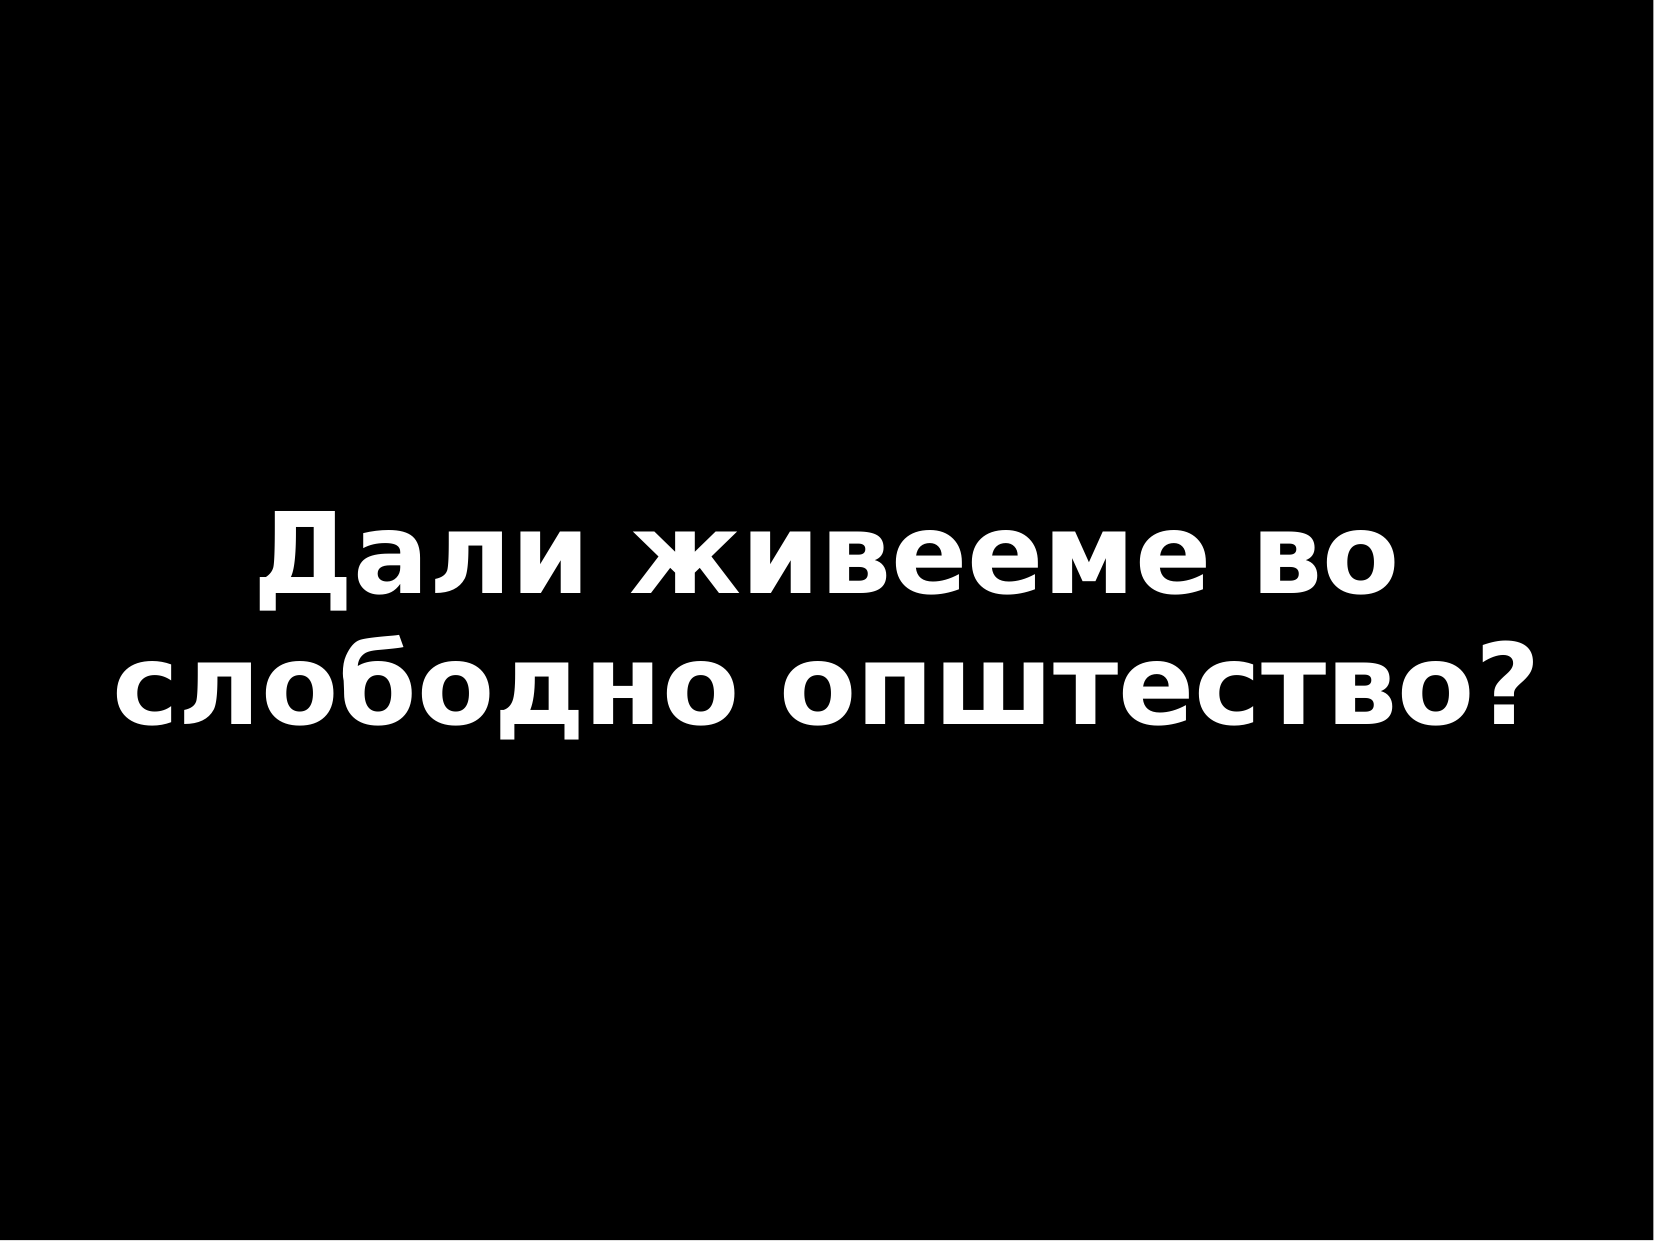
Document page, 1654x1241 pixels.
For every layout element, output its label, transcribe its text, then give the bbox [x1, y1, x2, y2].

subtitle Дали живееме во слободно општество? [0, 0, 1654, 1241]
